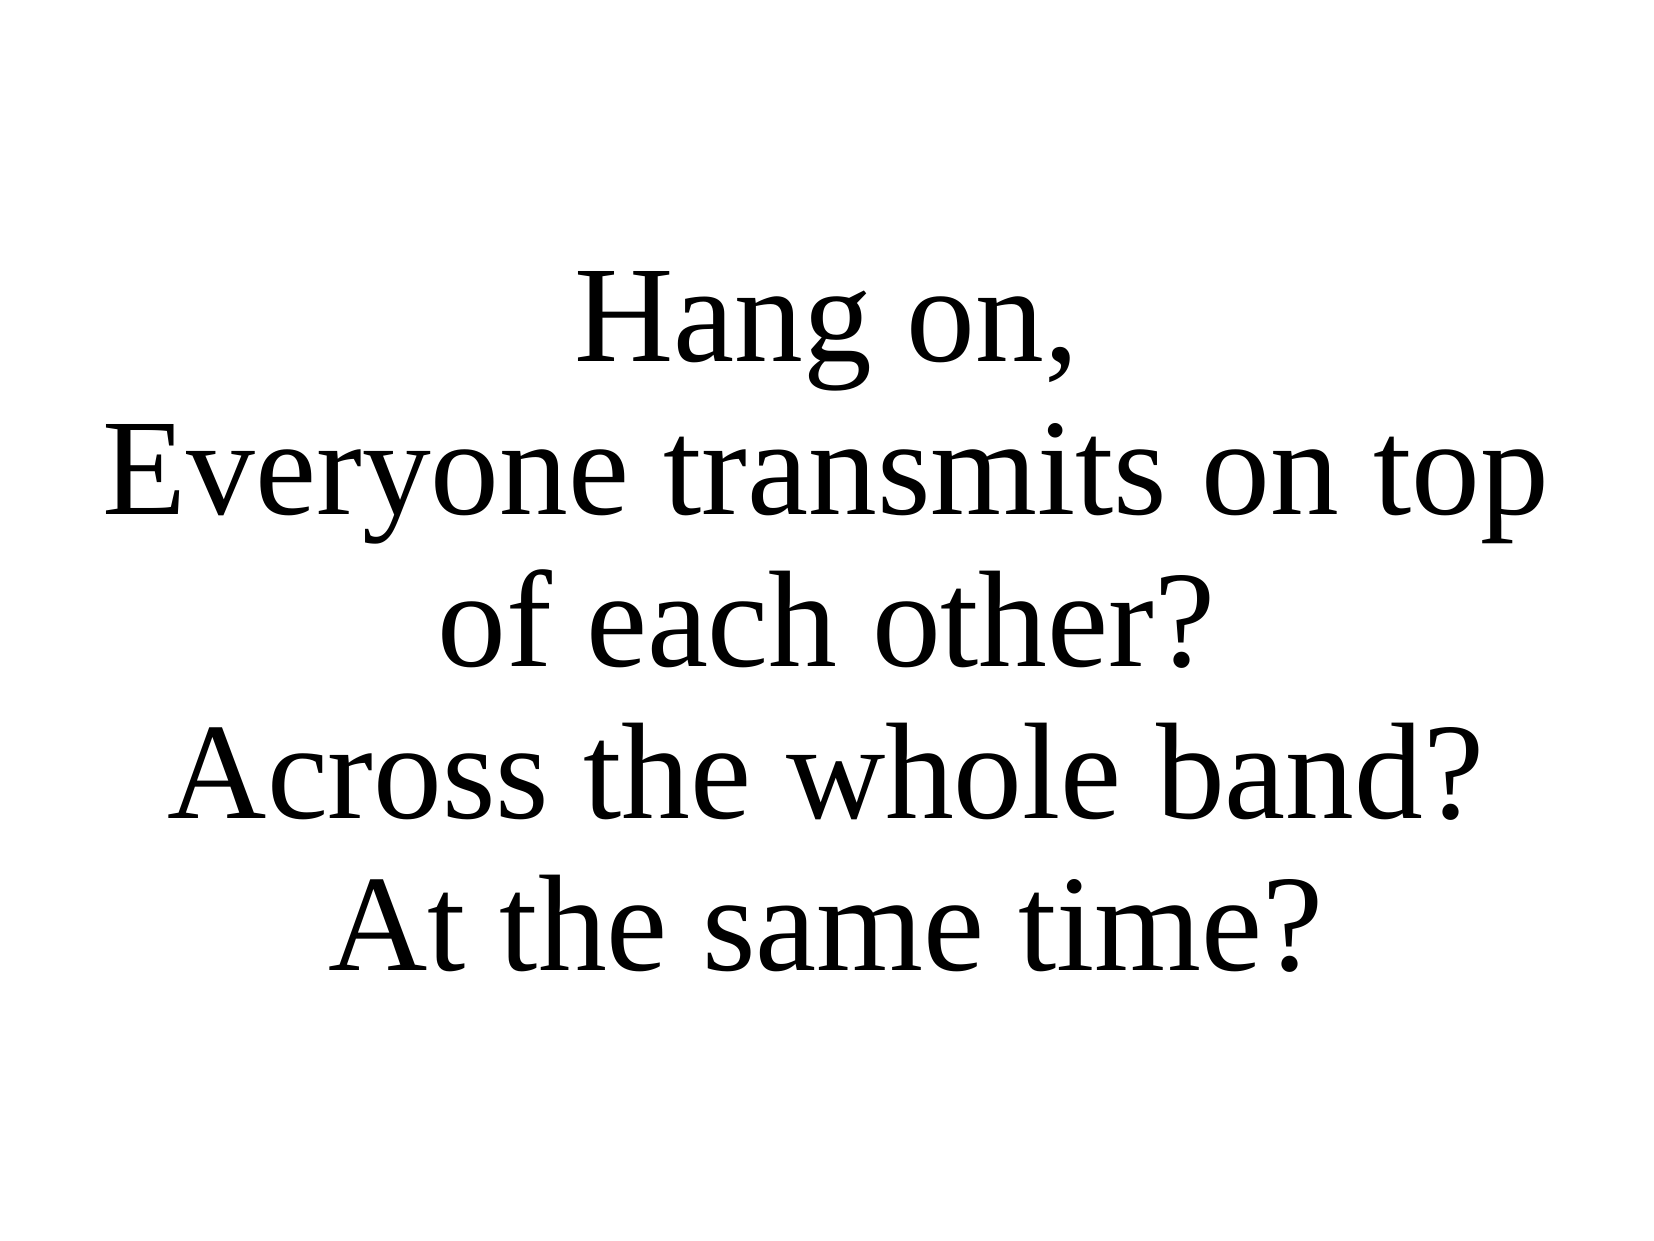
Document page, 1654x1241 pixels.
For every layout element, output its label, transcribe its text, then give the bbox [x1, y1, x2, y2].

subtitle Hang on, Everyone transmits on top of each other? Across the whole band? At the same time? [82, 88, 1571, 1152]
